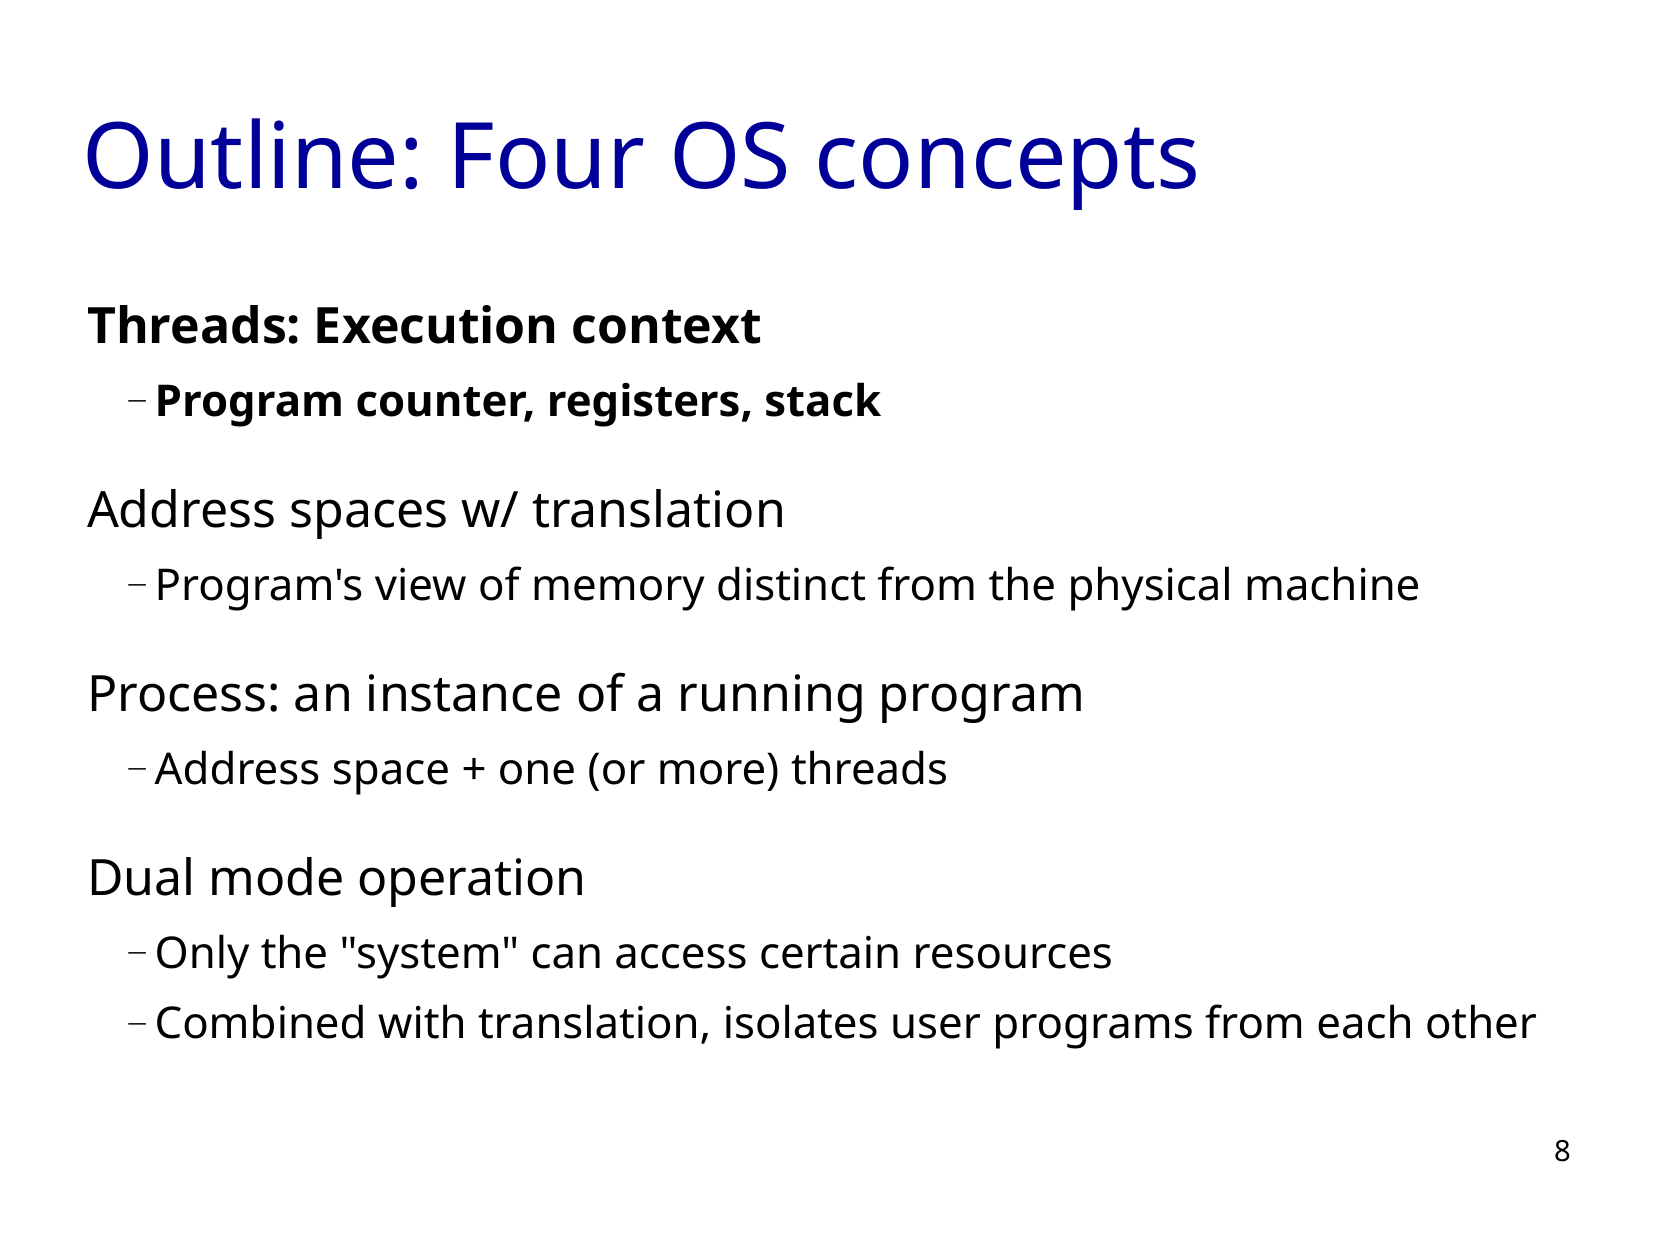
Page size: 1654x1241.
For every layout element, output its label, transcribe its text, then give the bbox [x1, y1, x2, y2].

title Outline: Four OS concepts [82, 49, 1571, 257]
list Threads: Execution context Program counter, registers, stack Address spaces w/ translation Program's view of memory distinct from the physical machine Process: an instance of a running program Address space + one (or more) threads Dual mode operation Only the "system" can access certain resources Combined with translation, isolates user programs from each other [60, 290, 1571, 1096]
